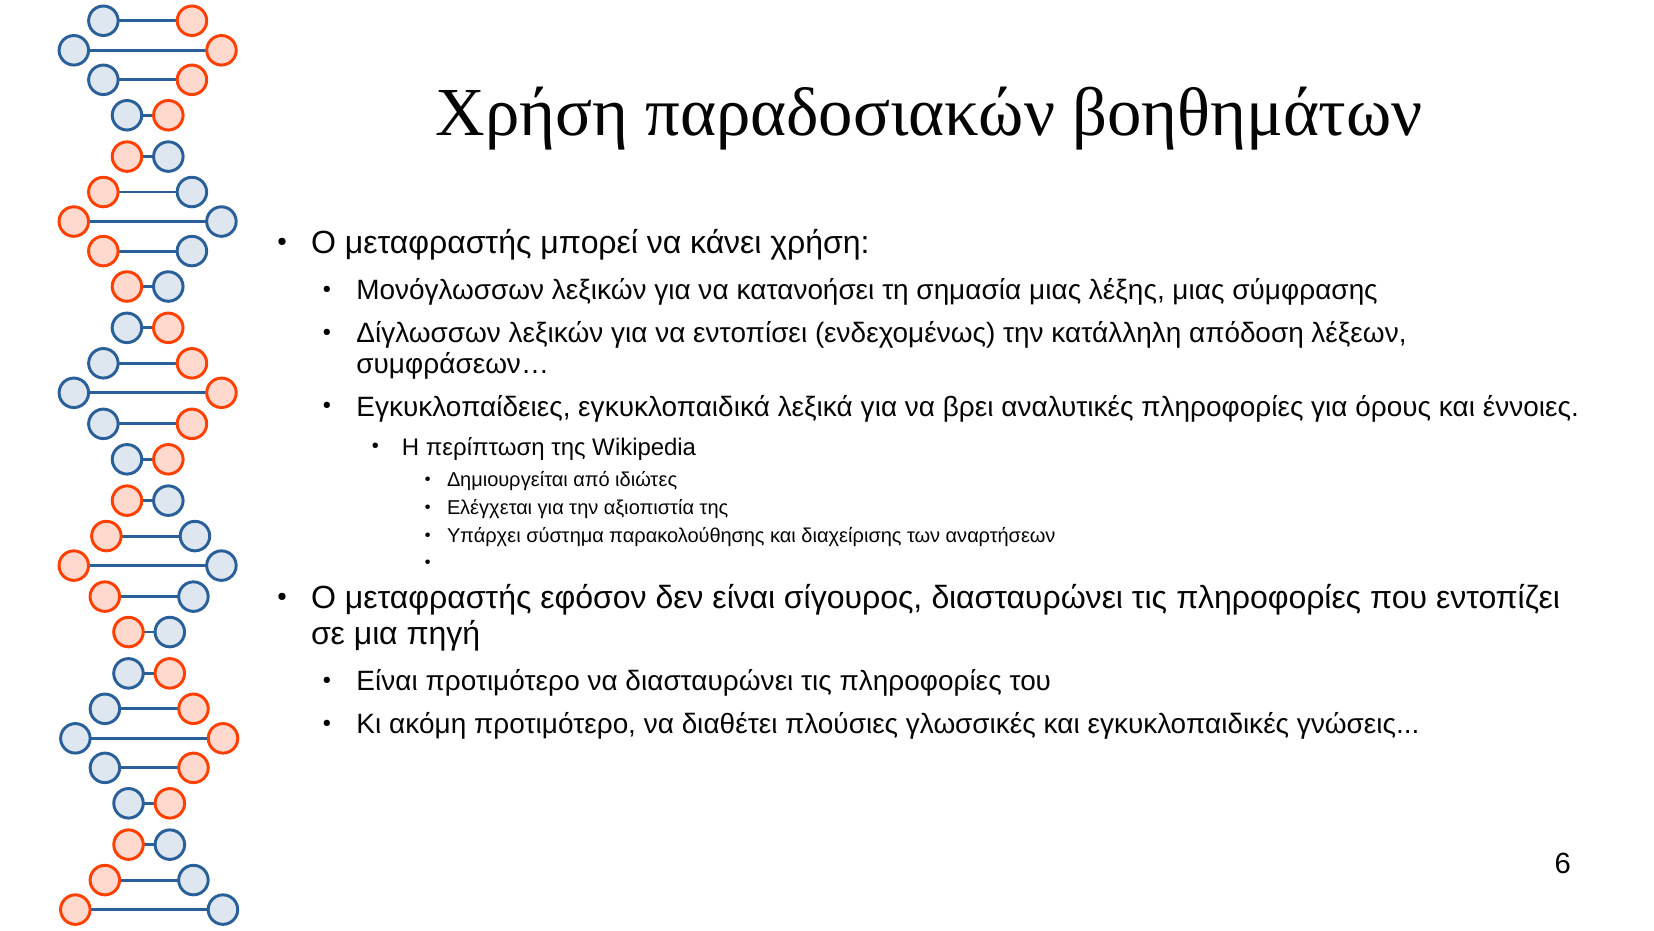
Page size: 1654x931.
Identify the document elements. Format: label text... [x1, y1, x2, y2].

title Χρήση παραδοσιακών βοηθημάτων [265, 35, 1595, 189]
list Ο μεταφραστής μπορεί να κάνει χρήση: Μονόγλωσσων λεξικών για να κατανοήσει τη σημασία μιας λέξης, μιας σύμφρασης Δίγλωσσων λεξικών για να εντοπίσει (ενδεχομένως) την κατάλληλη απόδοση λέξεων, συμφράσεων… Εγκυκλοπαίδειες, εγκυκλοπαιδικά λεξικά για να βρει αναλυτικές πληροφορίες για όρους και έννοιες. Η περίπτωση της Wikipedia Δημιουργείται από ιδιώτες Ελέγχεται για την αξιοπιστία της Υπάρχει σύστημα παρακολούθησης και διαχείρισης των αναρτήσεων Ο μεταφραστής εφόσον δεν είναι σίγουρος, διασταυρώνει τις πληροφορίες που εντοπίζει σε μια πηγή Είναι προτιμότερο να διασταυρώνει τις πληροφορίες του Κι ακόμη προτιμότερο, να διαθέτει πλούσιες γλωσσικές και εγκυκλοπαιδικές γνώσεις... [265, 224, 1595, 764]
